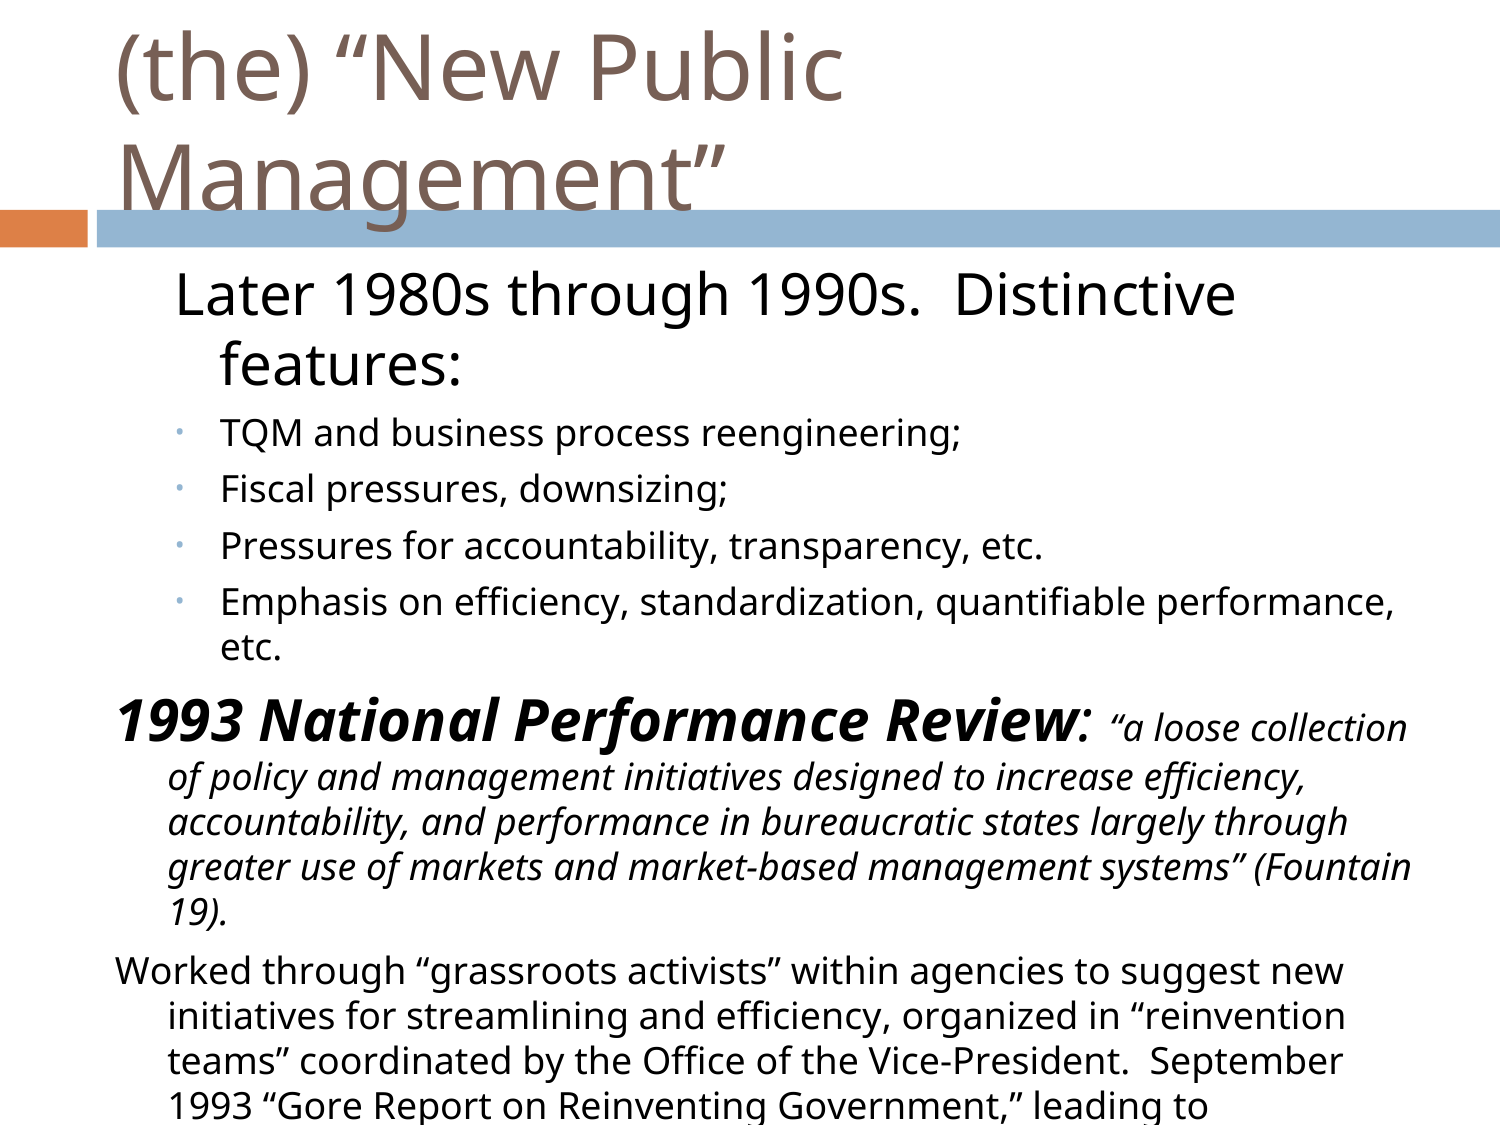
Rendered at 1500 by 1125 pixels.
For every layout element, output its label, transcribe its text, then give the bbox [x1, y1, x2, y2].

list Later 1980s through 1990s. Distinctive features: TQM and business process reengineering; Fiscal pressures, downsizing; Pressures for accountability, transparency, etc. Emphasis on efficiency, standardization, quantifiable performance, etc. 1993 National Performance Review: “a loose collection of policy and management initiatives designed to increase efficiency, accountability, and performance in bureaucratic states largely through greater use of markets and market-based management systems” (Fountain 19). Worked through “grassroots activists” within agencies to suggest new initiatives for streamlining and efficiency, organized in “reinvention teams” coordinated by the Office of the Vice-President. September 1993 “Gore Report on Reinventing Government,” leading to Government Performance and Results Act. Strong emphasis on IT as enabler / multiplier of structural change and efficiency gains in government (e.g. 1993 report, “Reengineering Through Information Technology.” [99, 249, 1438, 1125]
title (the) “New Public Management” [100, 37, 1438, 201]
